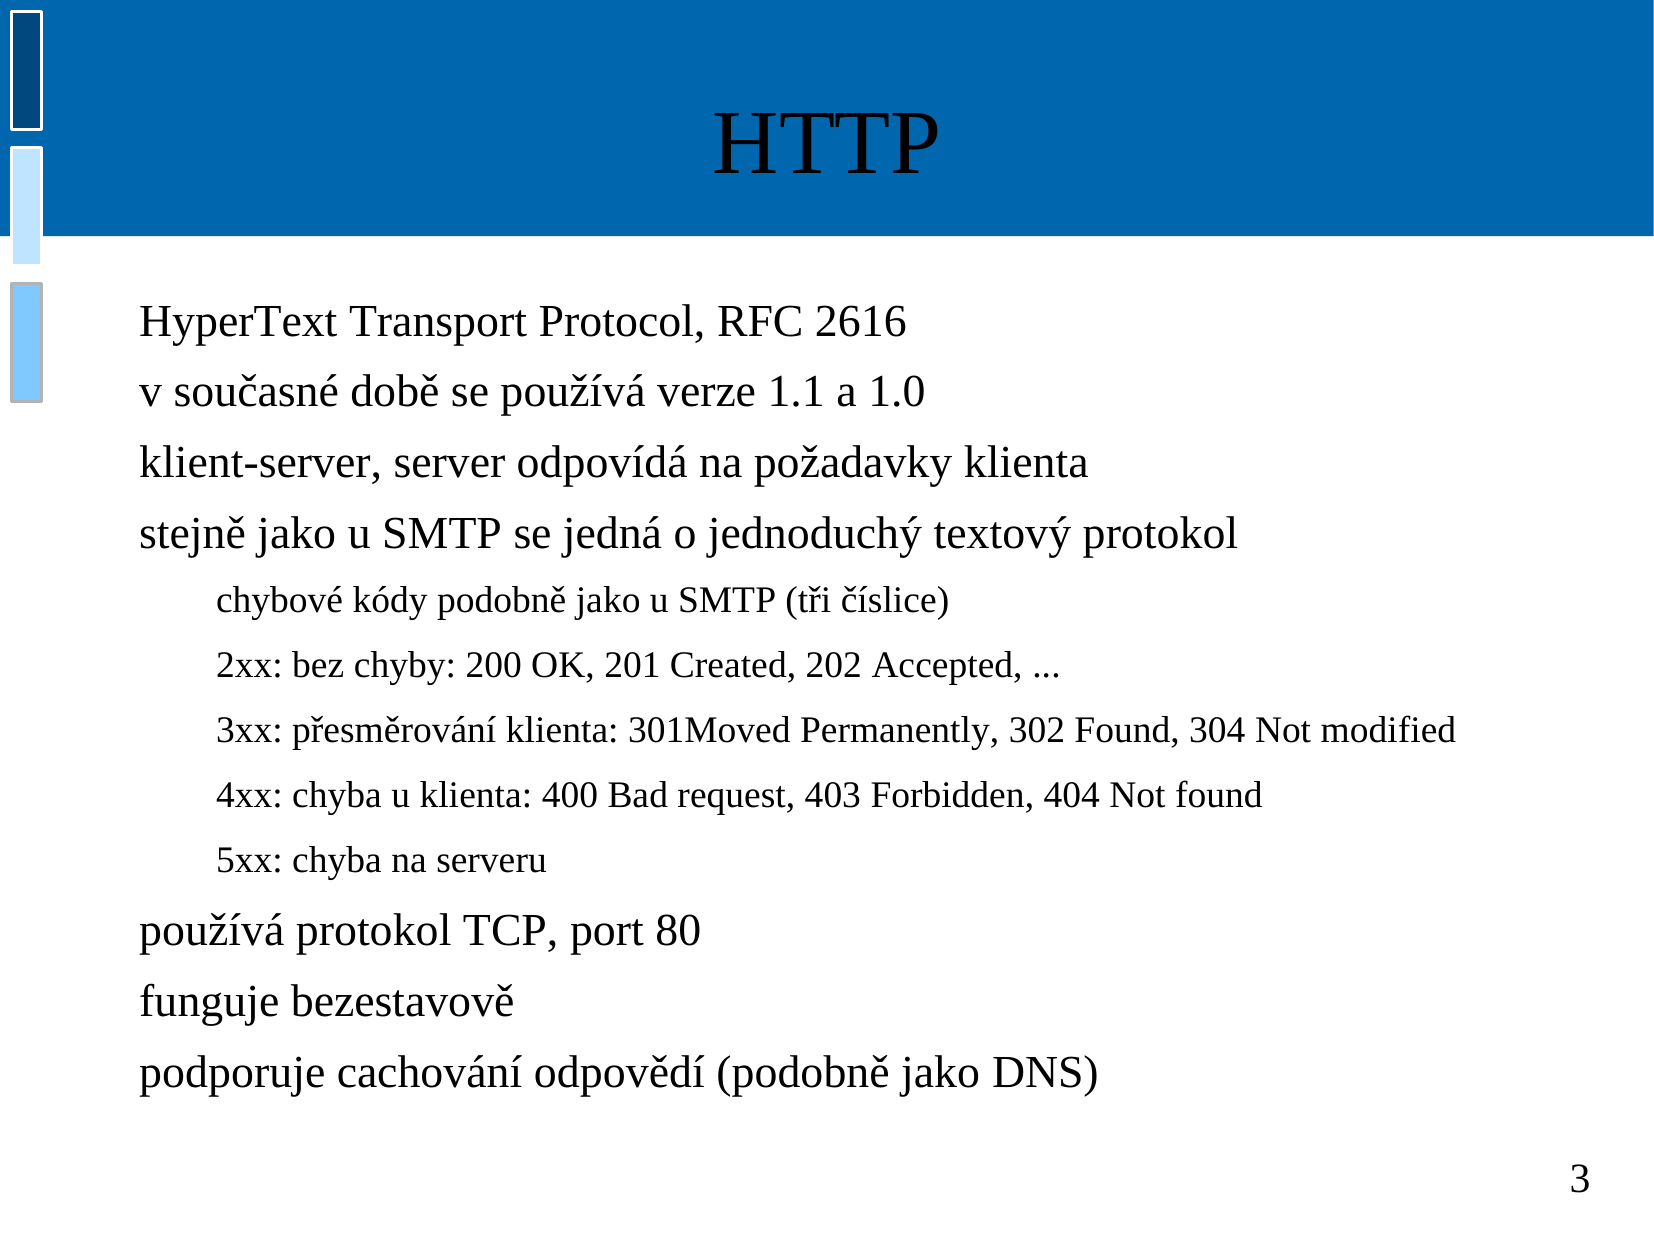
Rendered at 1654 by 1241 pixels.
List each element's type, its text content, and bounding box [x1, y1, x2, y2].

list HyperText Transport Protocol, RFC 2616 v současné době se používá verze 1.1 a 1.0 klient-server, server odpovídá na požadavky klienta stejně jako u SMTP se jedná o jednoduchý textový protokol chybové kódy podobně jako u SMTP (tři číslice) 2xx: bez chyby: 200 OK, 201 Created, 202 Accepted, ... 3xx: přesměrování klienta: 301Moved Permanently, 302 Found, 304 Not modified 4xx: chyba u klienta: 400 Bad request, 403 Forbidden, 404 Not found 5xx: chyba na serveru používá protokol TCP, port 80 funguje bezestavově podporuje cachování odpovědí (podobně jako DNS) [121, 295, 1534, 1204]
title HTTP [121, 49, 1534, 237]
